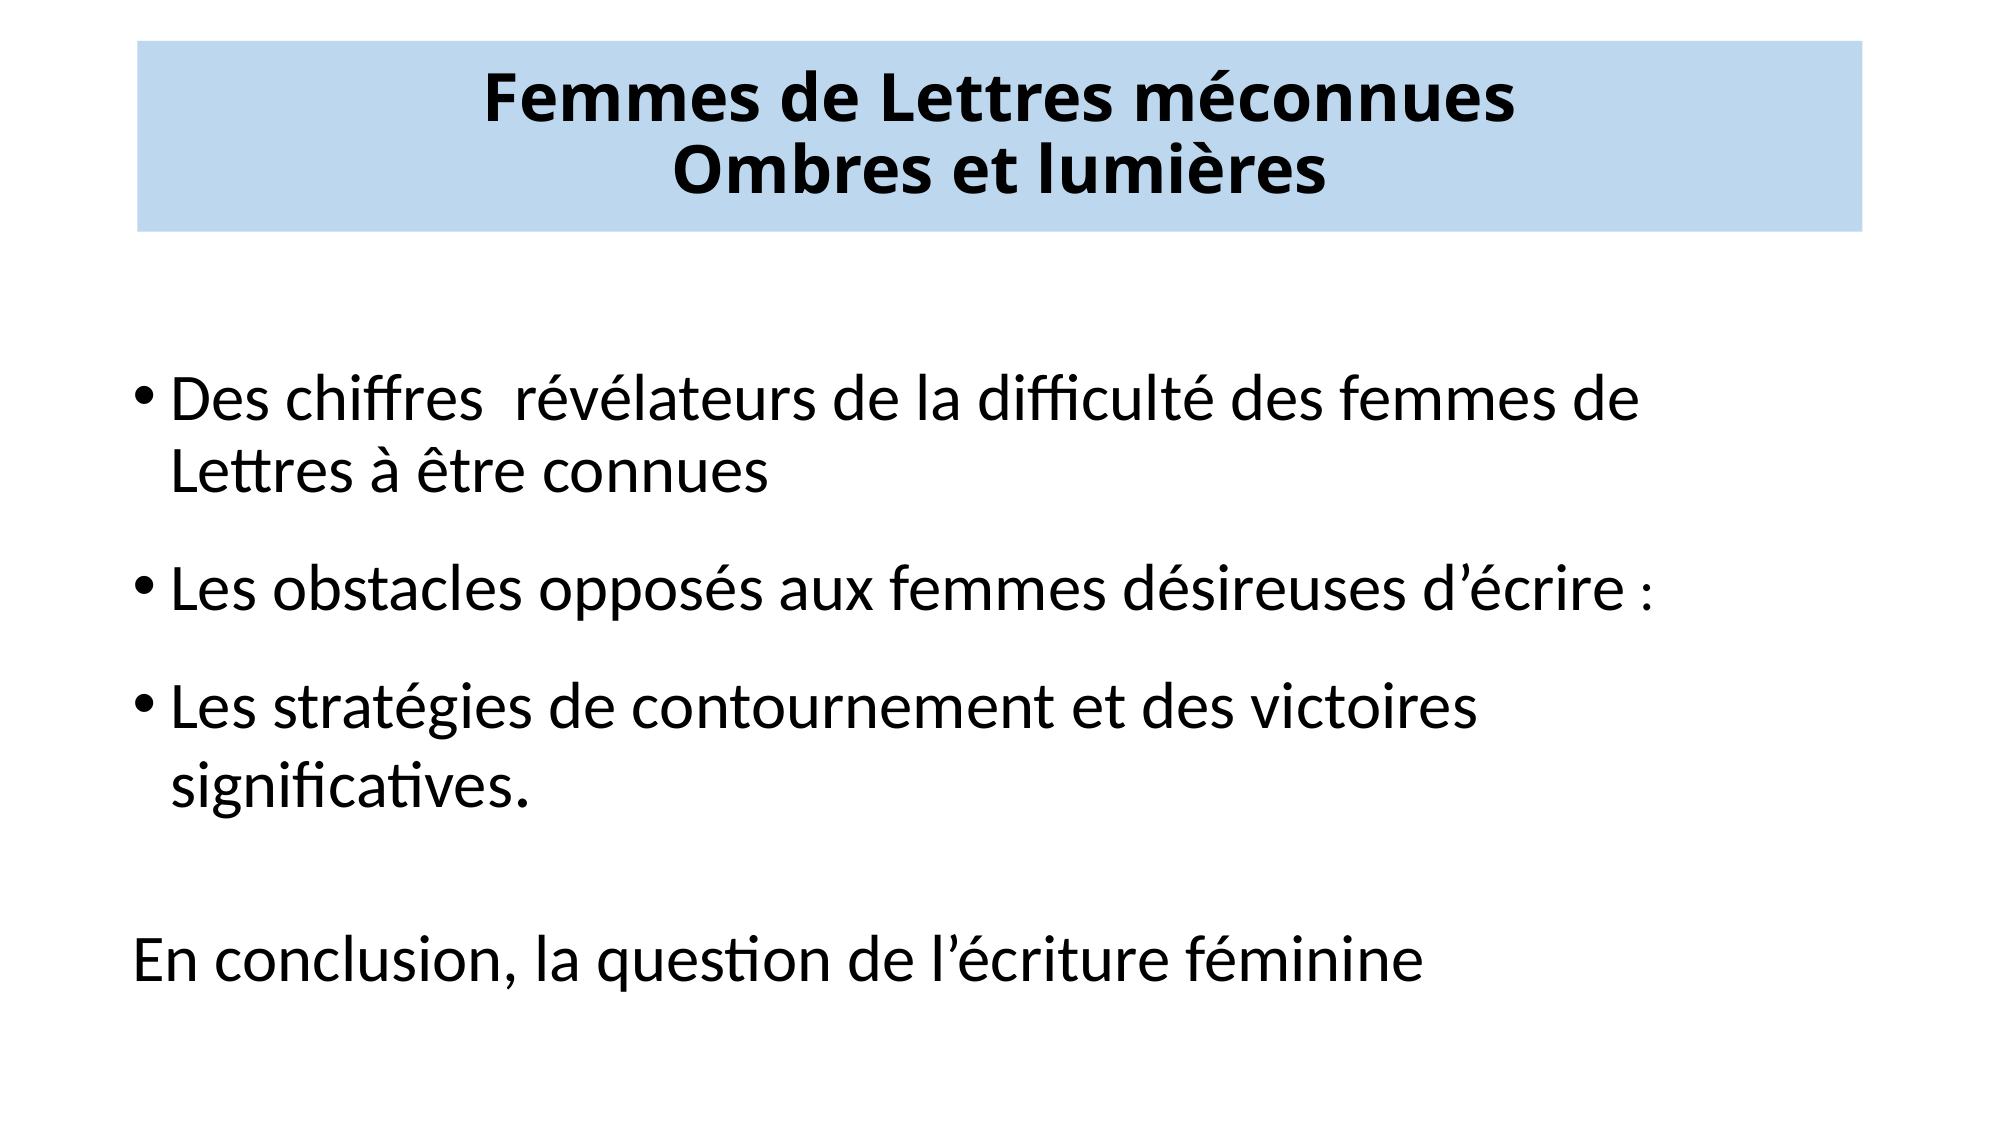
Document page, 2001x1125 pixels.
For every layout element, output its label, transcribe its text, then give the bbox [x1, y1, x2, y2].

title Femmes de Lettres méconnues Ombres et lumières [137, 40, 1863, 232]
list Des chiffres révélateurs de la difficulté des femmes de Lettres à être connues Les obstacles opposés aux femmes désireuses d’écrire : Les stratégies de contournement et des victoires significatives. En conclusion, la question de l’écriture féminine [117, 274, 1843, 1111]
